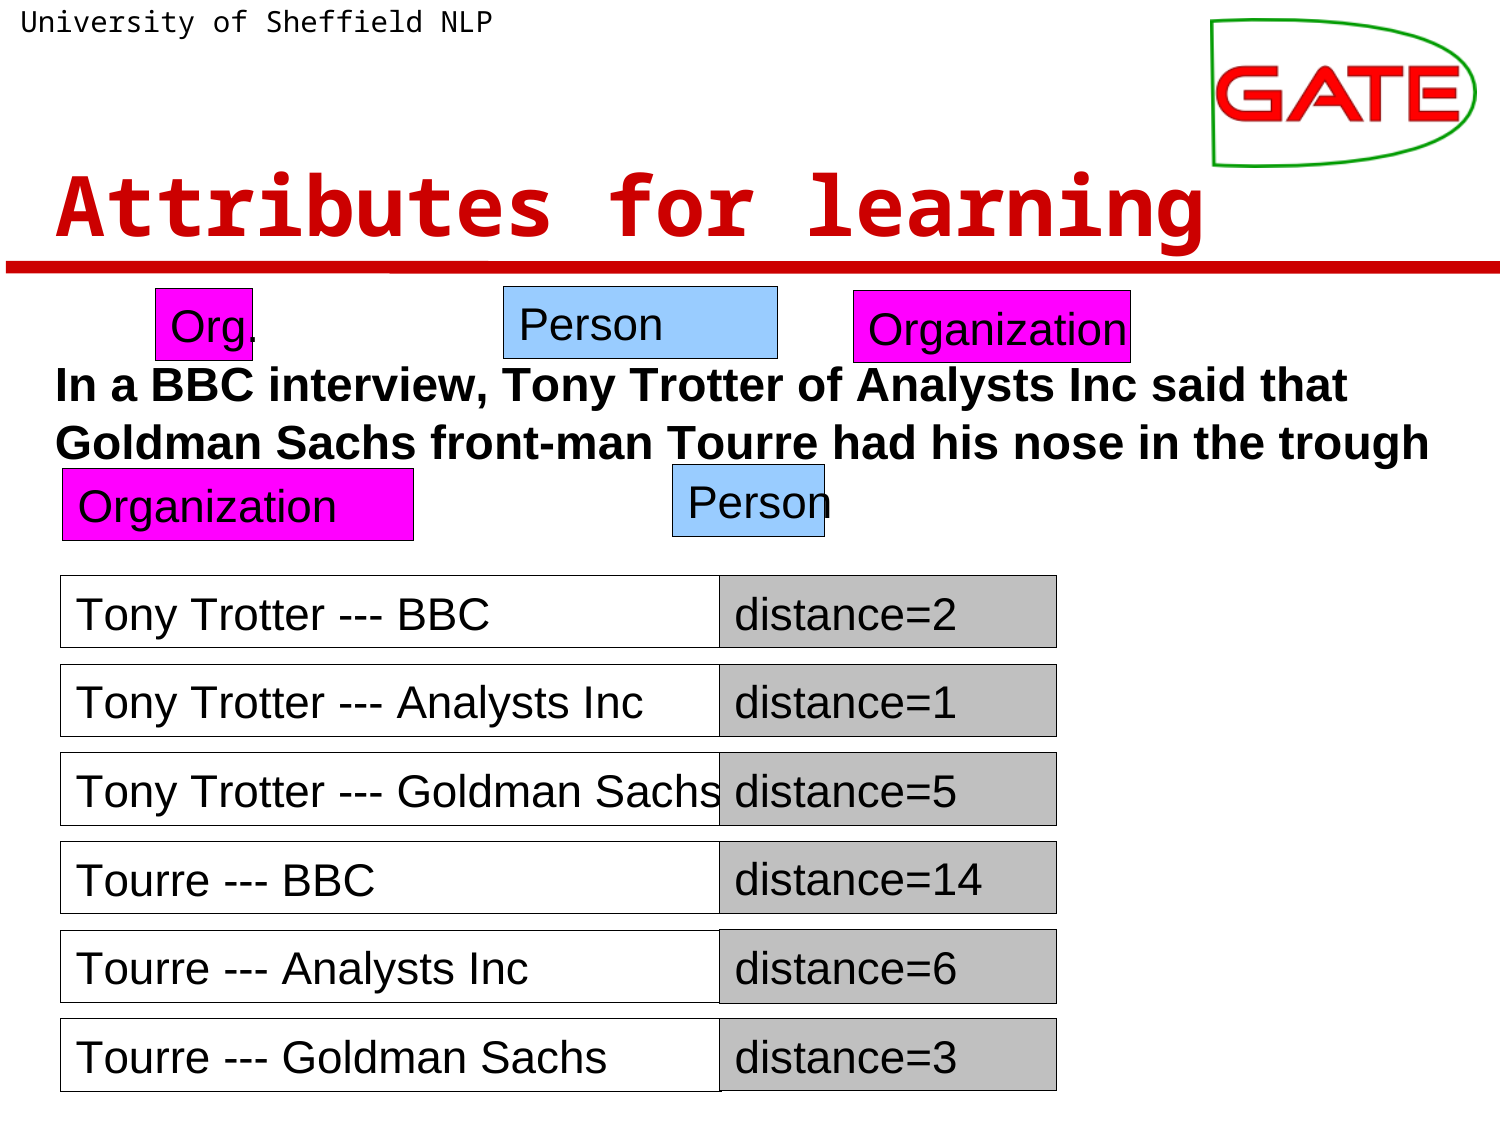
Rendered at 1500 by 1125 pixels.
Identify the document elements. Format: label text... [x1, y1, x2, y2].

text_box Person [503, 286, 778, 346]
text_box Person [672, 477, 825, 537]
text_box distance=1 [719, 664, 1057, 737]
text_box Org. [226, 320, 238, 339]
text_box Tony Trotter --- Goldman Sachs [60, 752, 719, 826]
text_box distance=3 [719, 1018, 1057, 1091]
text_box Tony Trotter --- BBC [60, 575, 719, 648]
text_box Organization [853, 290, 1131, 346]
text_box Organization [62, 477, 414, 541]
text_box distance=14 [719, 841, 1057, 914]
title Attributes for learning [41, 30, 1391, 262]
picture [1210, 18, 1477, 168]
text_box Tourre --- Goldman Sachs [60, 1018, 722, 1092]
text_box Tourre --- Analysts Inc [60, 930, 719, 1003]
text_box distance=2 [719, 575, 1057, 648]
text_box Tourre --- BBC [60, 841, 719, 914]
text_box Org. [155, 288, 253, 346]
text_box In a BBC interview, Tony Trotter of Analysts Inc said that Goldman Sachs front-man Tourre had his nose in the trough [40, 346, 1477, 477]
text_box distance=6 [719, 929, 1057, 1004]
text_box Tony Trotter --- Analysts Inc [60, 664, 719, 737]
text_box distance=5 [719, 752, 1057, 826]
